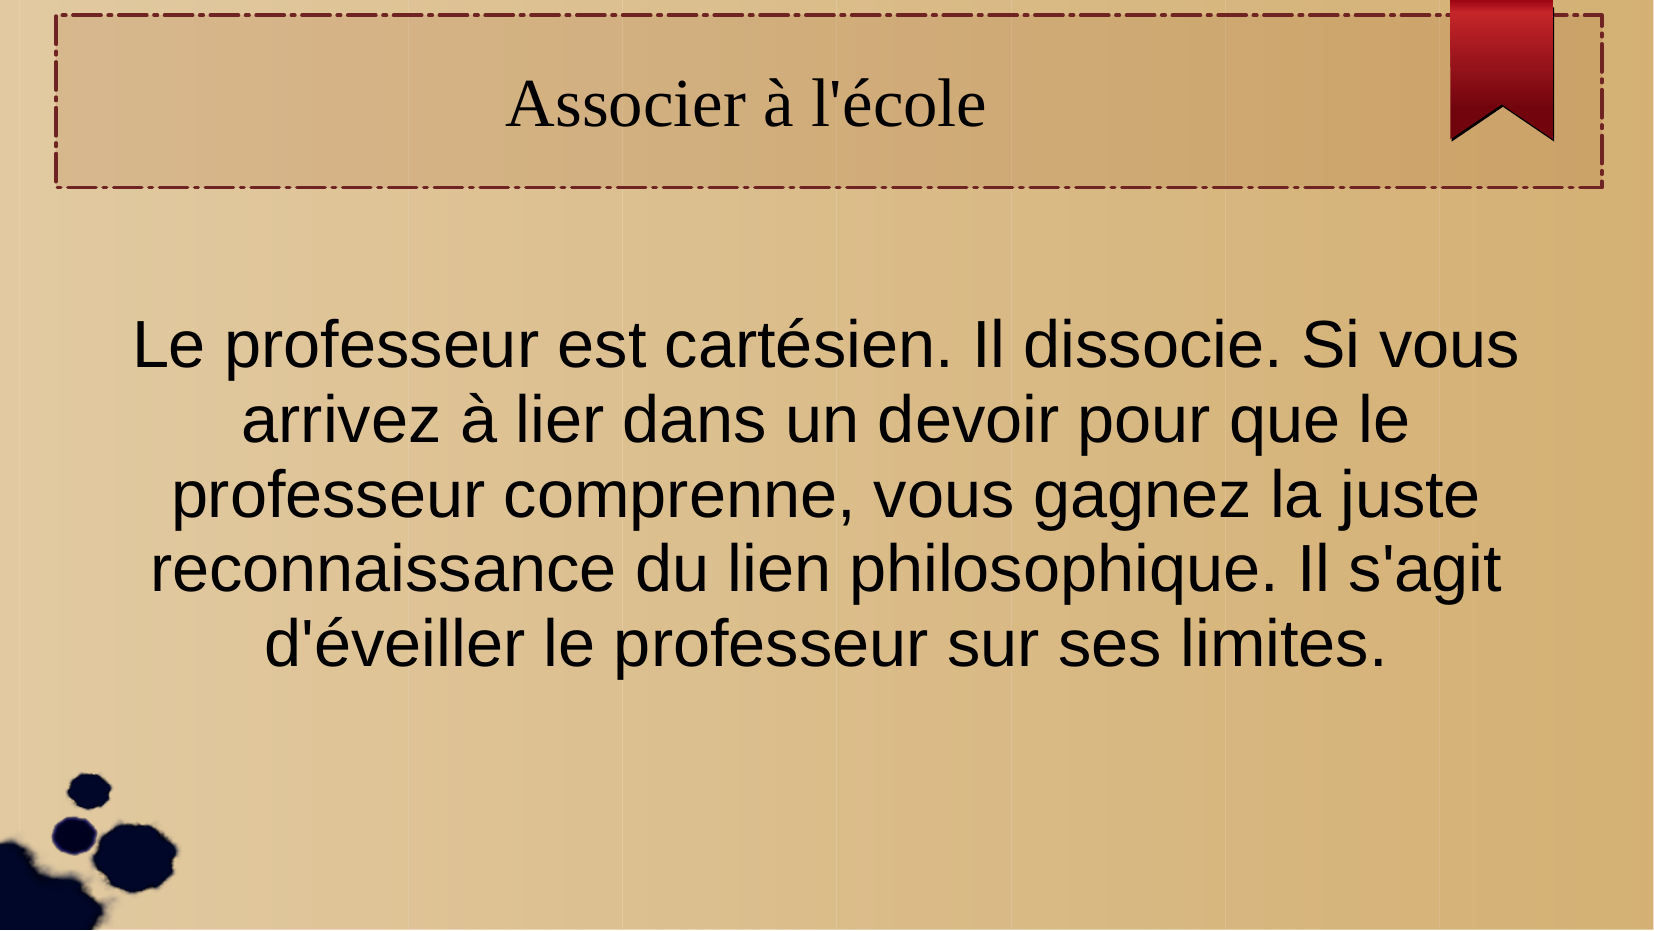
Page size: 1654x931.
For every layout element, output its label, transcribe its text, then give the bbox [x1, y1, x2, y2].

subtitle Le professeur est cartésien. Il dissocie. Si vous arrivez à lier dans un devoir pour que le professeur comprenne, vous gagnez la juste reconnaissance du lien philosophique. Il s'agit d'éveiller le professeur sur ses limites. [82, 224, 1571, 764]
title Associer à l'école [82, 35, 1412, 172]
